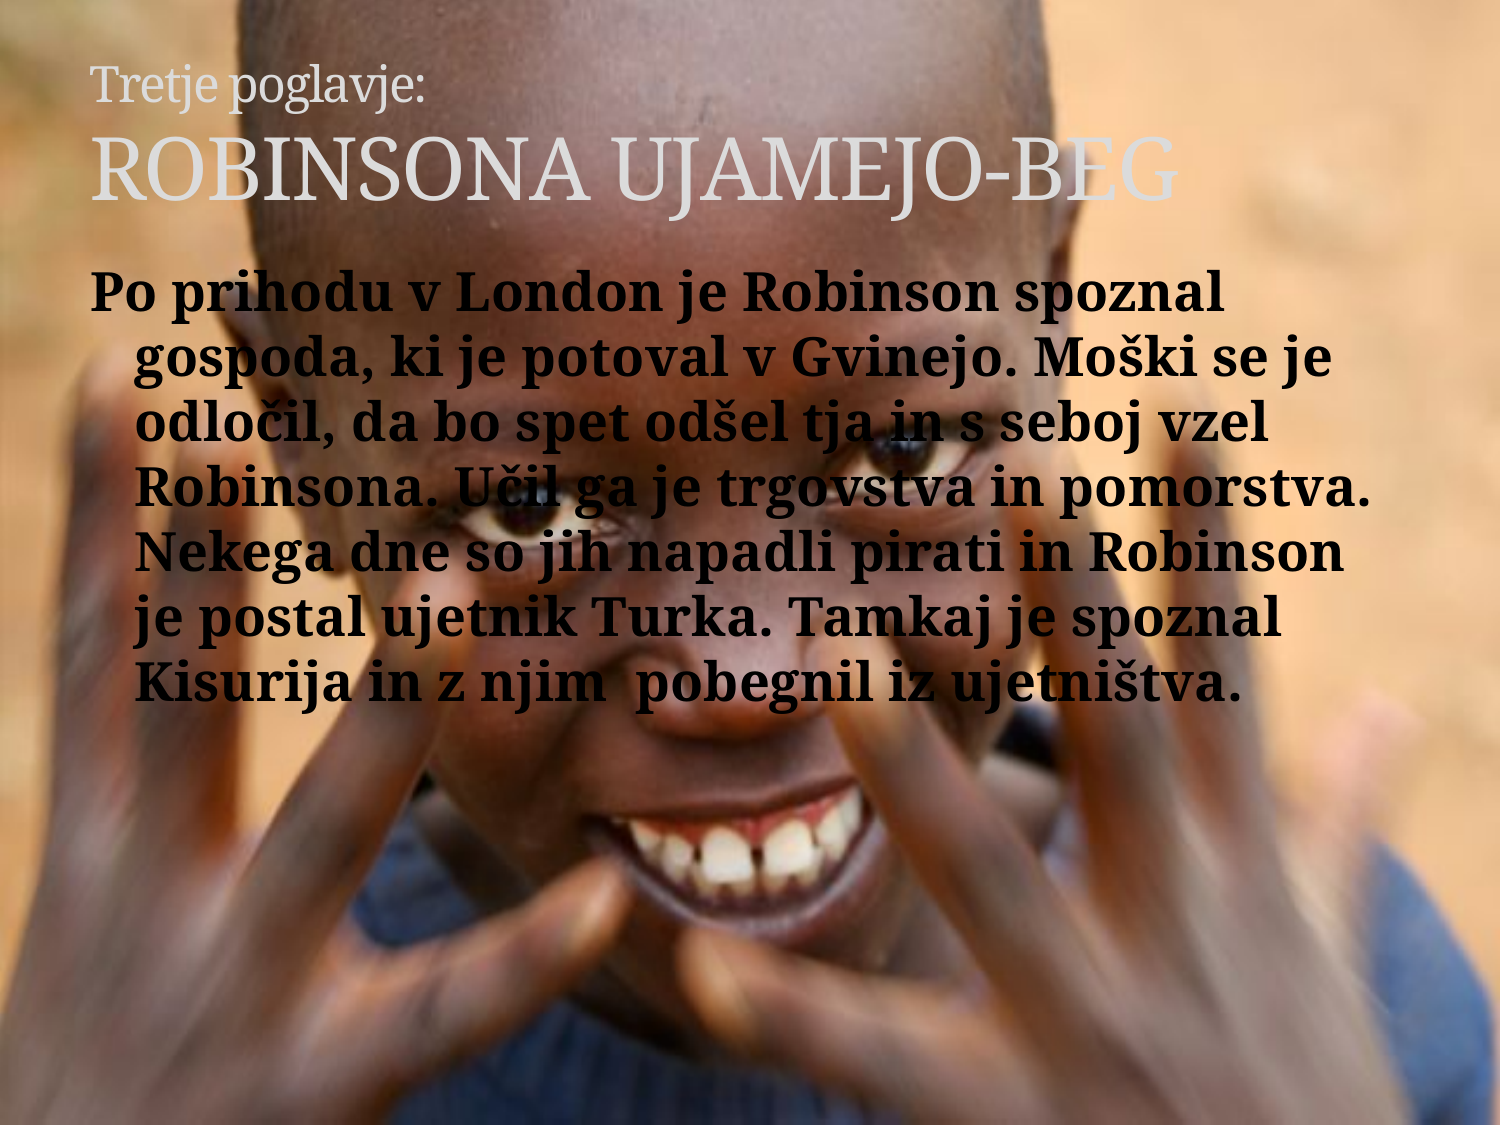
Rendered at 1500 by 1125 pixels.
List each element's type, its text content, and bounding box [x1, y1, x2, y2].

picture [0, 0, 1500, 1125]
title Tretje poglavje: ROBINSONA UJAMEJO-BEG [75, 24, 1425, 225]
list Po prihodu v London je Robinson spoznal gospoda, ki je potoval v Gvinejo. Moški se je odločil, da bo spet odšel tja in s seboj vzel Robinsona. Učil ga je trgovstva in pomorstva. Nekega dne so jih napadli pirati in Robinson je postal ujetnik Turka. Tamkaj je spoznal Kisurija in z njim pobegnil iz ujetništva. [75, 249, 1425, 1000]
